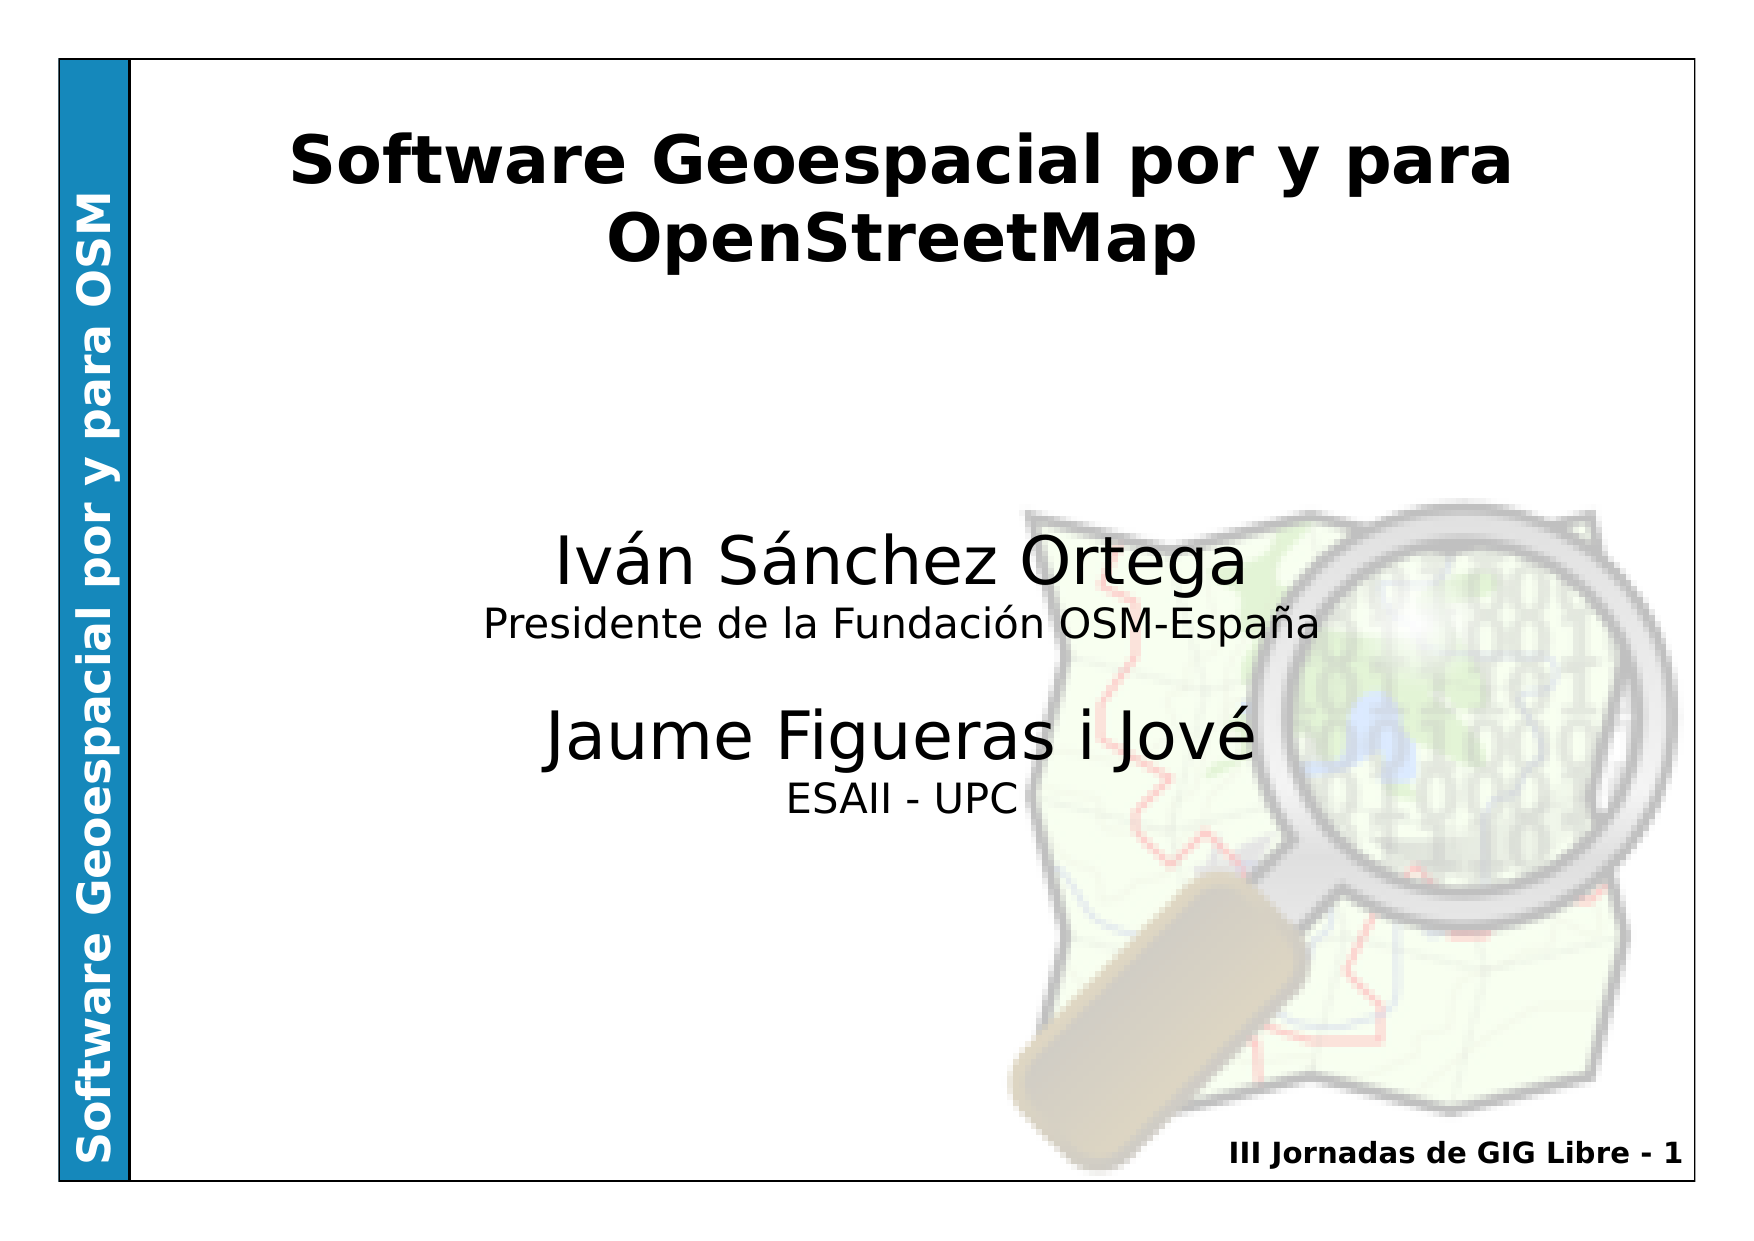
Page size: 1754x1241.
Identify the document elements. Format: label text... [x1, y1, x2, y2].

title Software Geoespacial por y para OpenStreetMap [171, 78, 1634, 283]
subtitle Iván Sánchez Ortega Presidente de la Fundación OSM-España Jaume Figueras i Jové ESAII - UPC [171, 283, 1634, 1063]
picture [996, 481, 1696, 1182]
